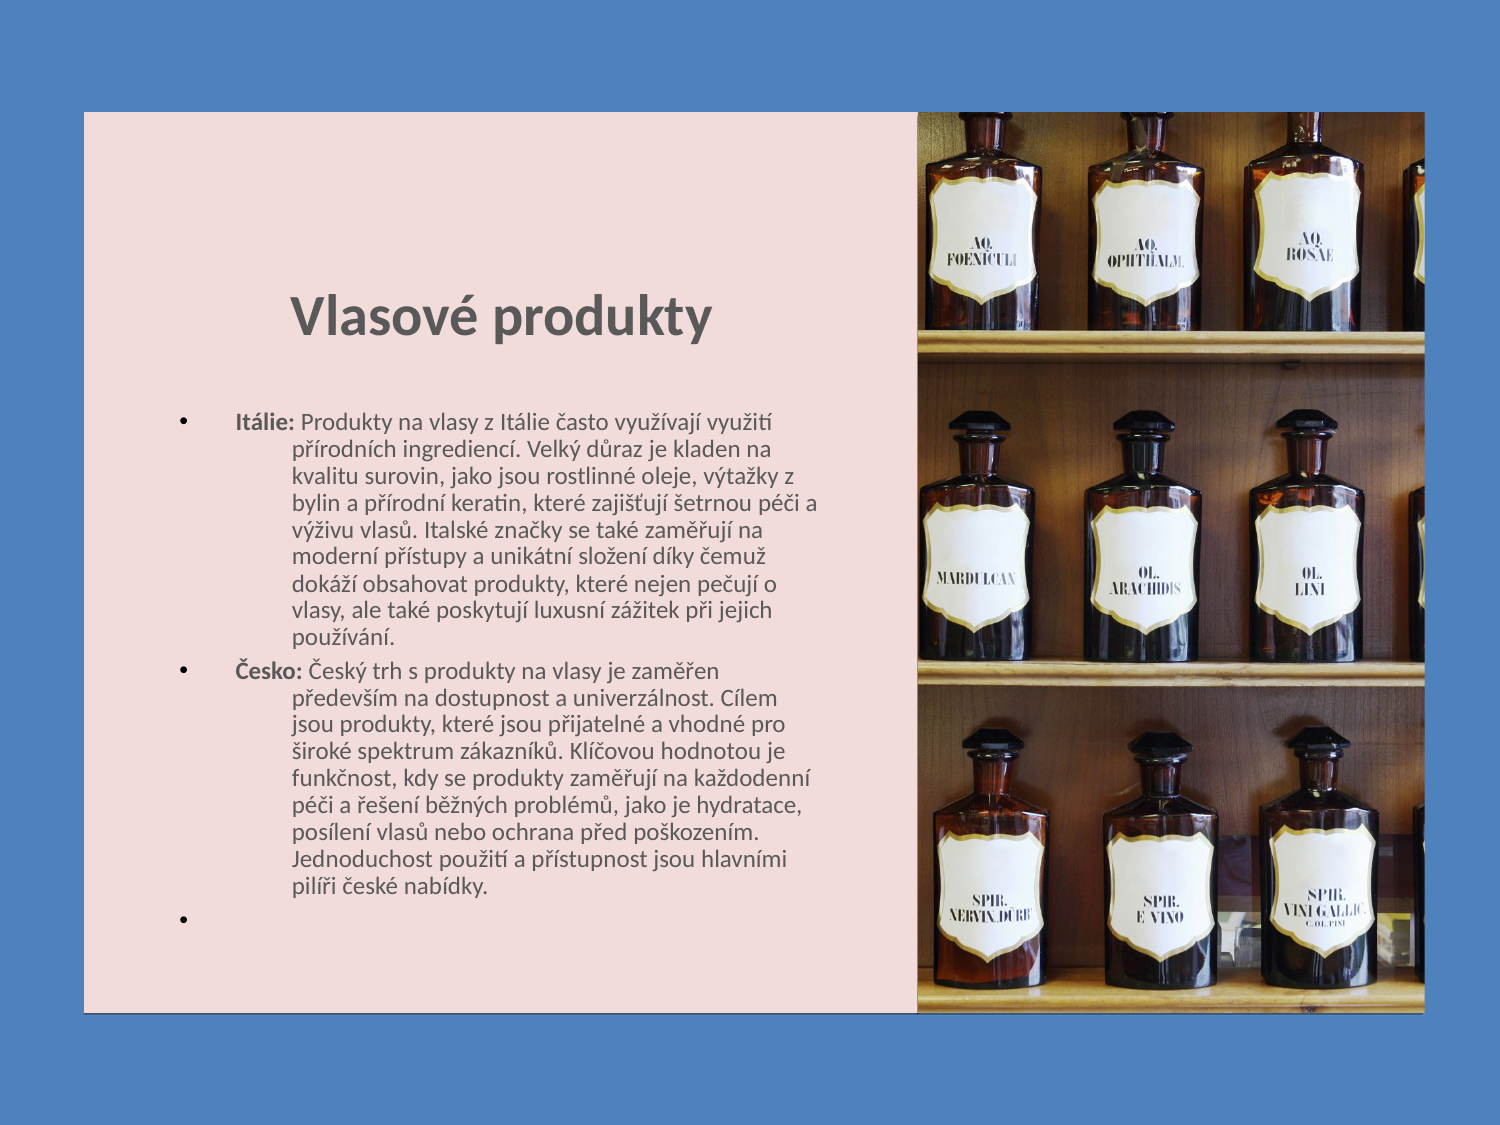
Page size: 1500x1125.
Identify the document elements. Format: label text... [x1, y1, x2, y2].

text_box [0, 0, 1500, 1125]
picture [917, 112, 1425, 1013]
list Itálie: Produkty na vlasy z Itálie často využívají využití přírodních ingrediencí. Velký důraz je kladen na kvalitu surovin, jako jsou rostlinné oleje, výtažky z bylin a přírodní keratin, které zajišťují šetrnou péči a výživu vlasů. Italské značky se také zaměřují na moderní přístupy a unikátní složení díky čemuž dokáží obsahovat produkty, které nejen pečují o vlasy, ale také poskytují luxusní zážitek při jejich používání. Česko: Český trh s produkty na vlasy je zaměřen především na dostupnost a univerzálnost. Cílem jsou produkty, které jsou přijatelné a vhodné pro široké spektrum zákazníků. Klíčovou hodnotou je funkčnost, kdy se produkty zaměřují na každodenní péči a řešení běžných problémů, jako je hydratace, posílení vlasů nebo ochrana před poškozením. Jednoduchost použití a přístupnost jsou hlavními pilíři české nabídky. [164, 401, 838, 920]
title Vlasové produkty [155, 174, 848, 355]
